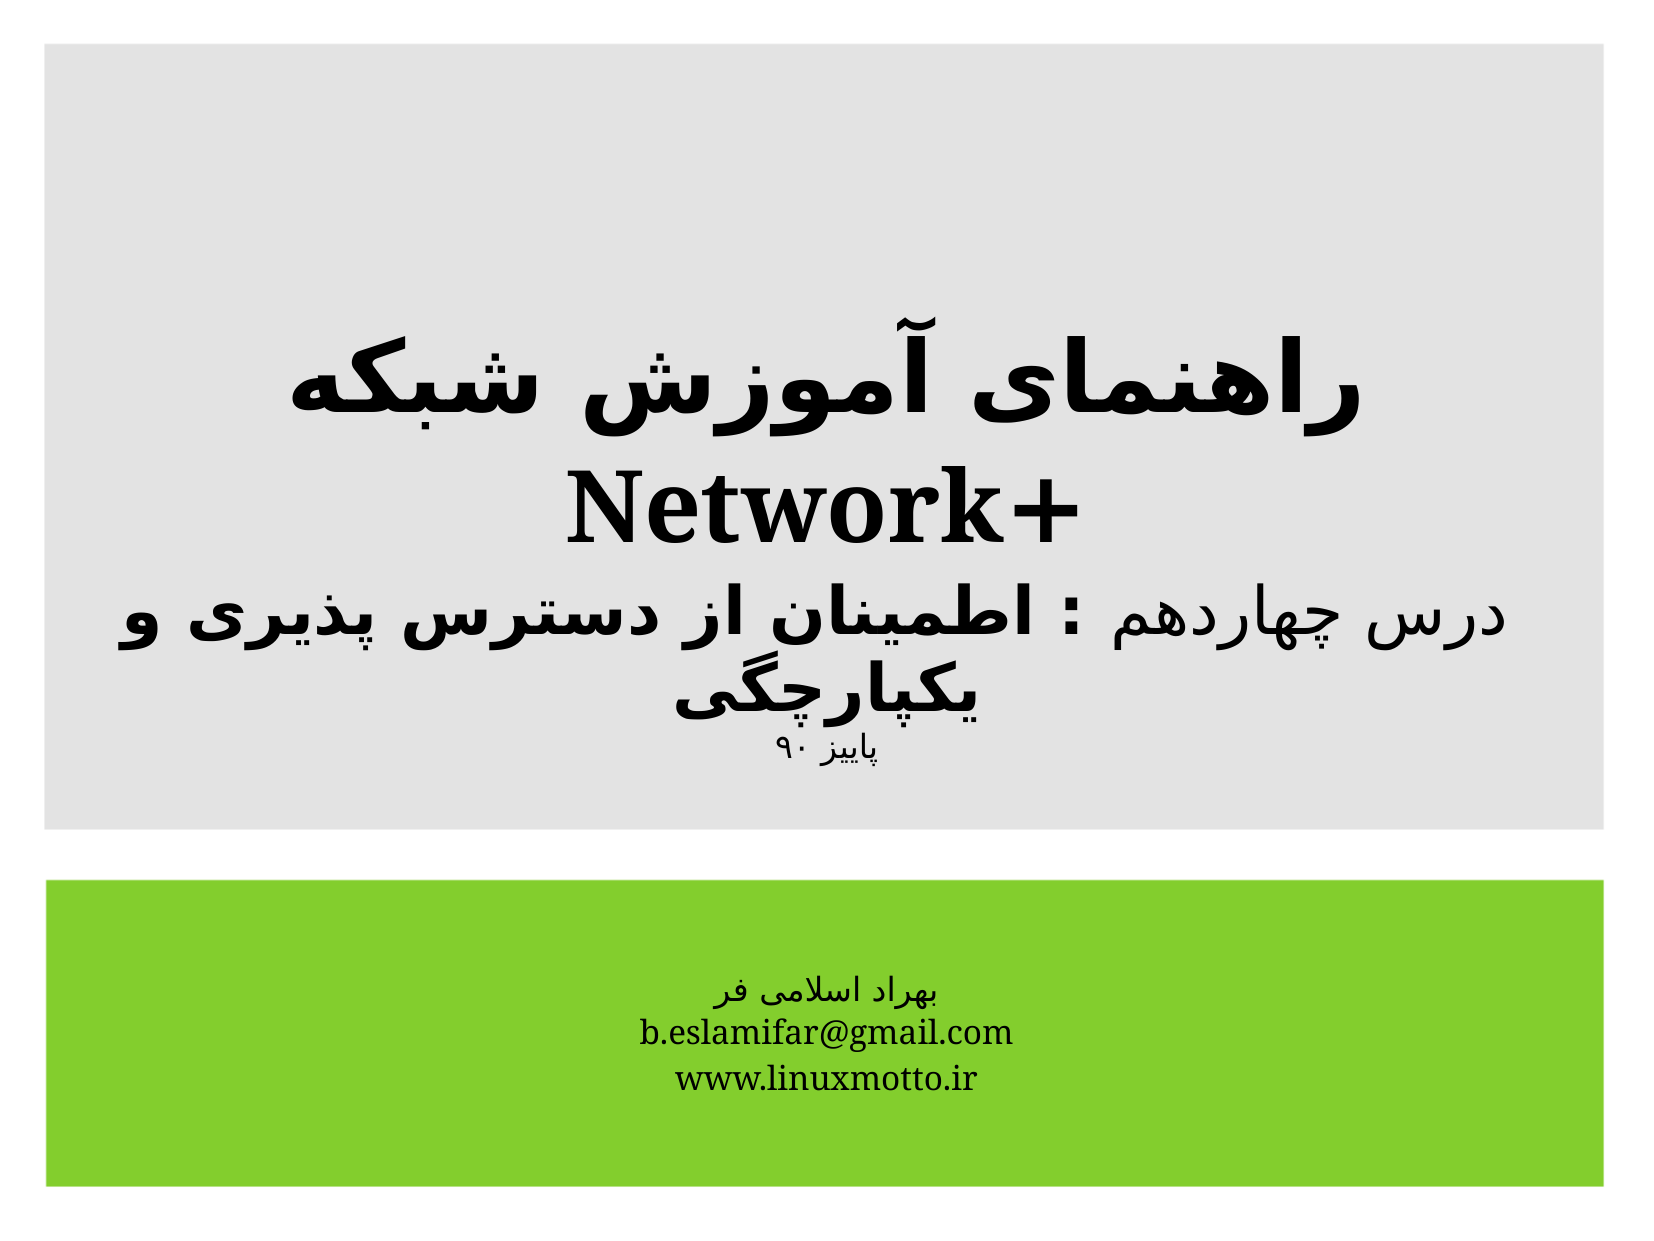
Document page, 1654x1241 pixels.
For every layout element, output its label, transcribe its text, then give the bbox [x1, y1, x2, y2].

picture [0, 0, 1654, 1241]
text_box راهنمای آموزش شبکه +Network درس چهاردهم : اطمینان از دسترس پذیری و یکپارچگی پاییز ۹۰ بهراد اسلامی فر b.eslamifar@gmail.com www.linuxmotto.ir [82, 56, 1571, 1102]
